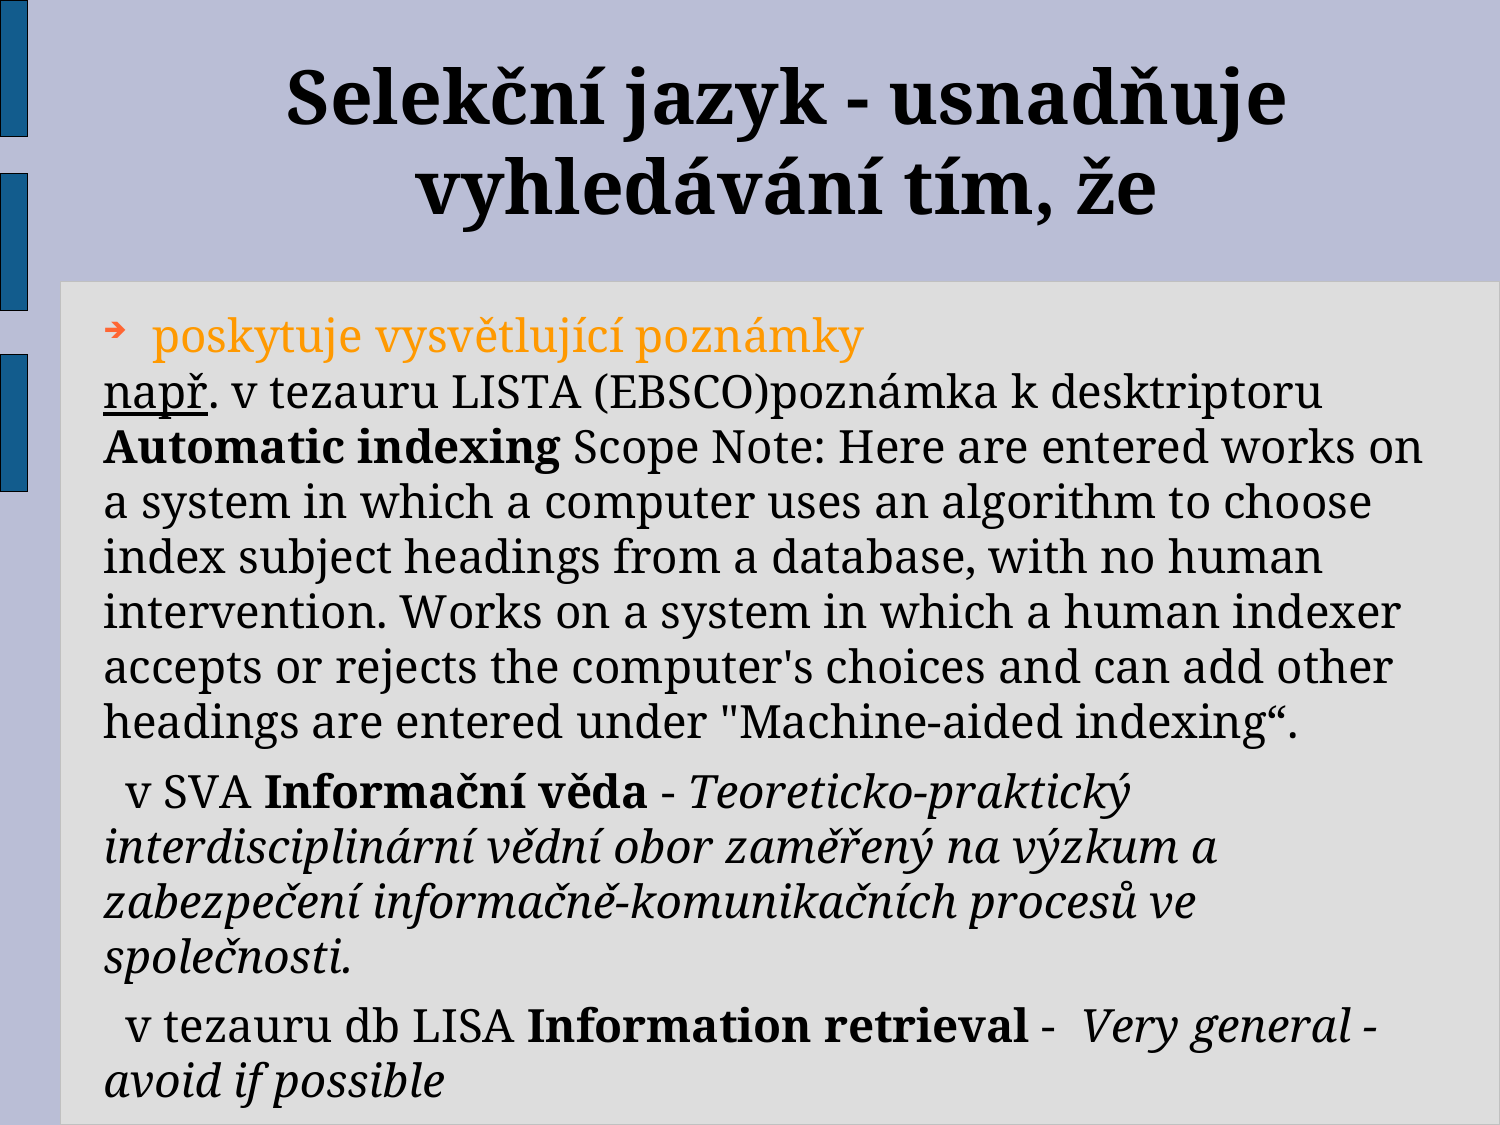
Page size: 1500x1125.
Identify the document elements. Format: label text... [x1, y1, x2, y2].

list poskytuje vysvětlující poznámky např. v tezauru LISTA (EBSCO)poznámka k desktriptoru Automatic indexing Scope Note: Here are entered works on a system in which a computer uses an algorithm to choose index subject headings from a database, with no human intervention. Works on a system in which a human indexer accepts or rejects the computer's choices and can add other headings are entered under "Machine-aided indexing“. v SVA Informační věda - Teoreticko-praktický interdisciplinární vědní obor zaměřený na výzkum a zabezpečení informačně-komunikačních procesů ve společnosti. v tezauru db LISA Information retrieval - Very general - avoid if possible [88, 295, 1447, 1125]
title Selekční jazyk - usnadňuje vyhledávání tím, že [150, 41, 1426, 238]
